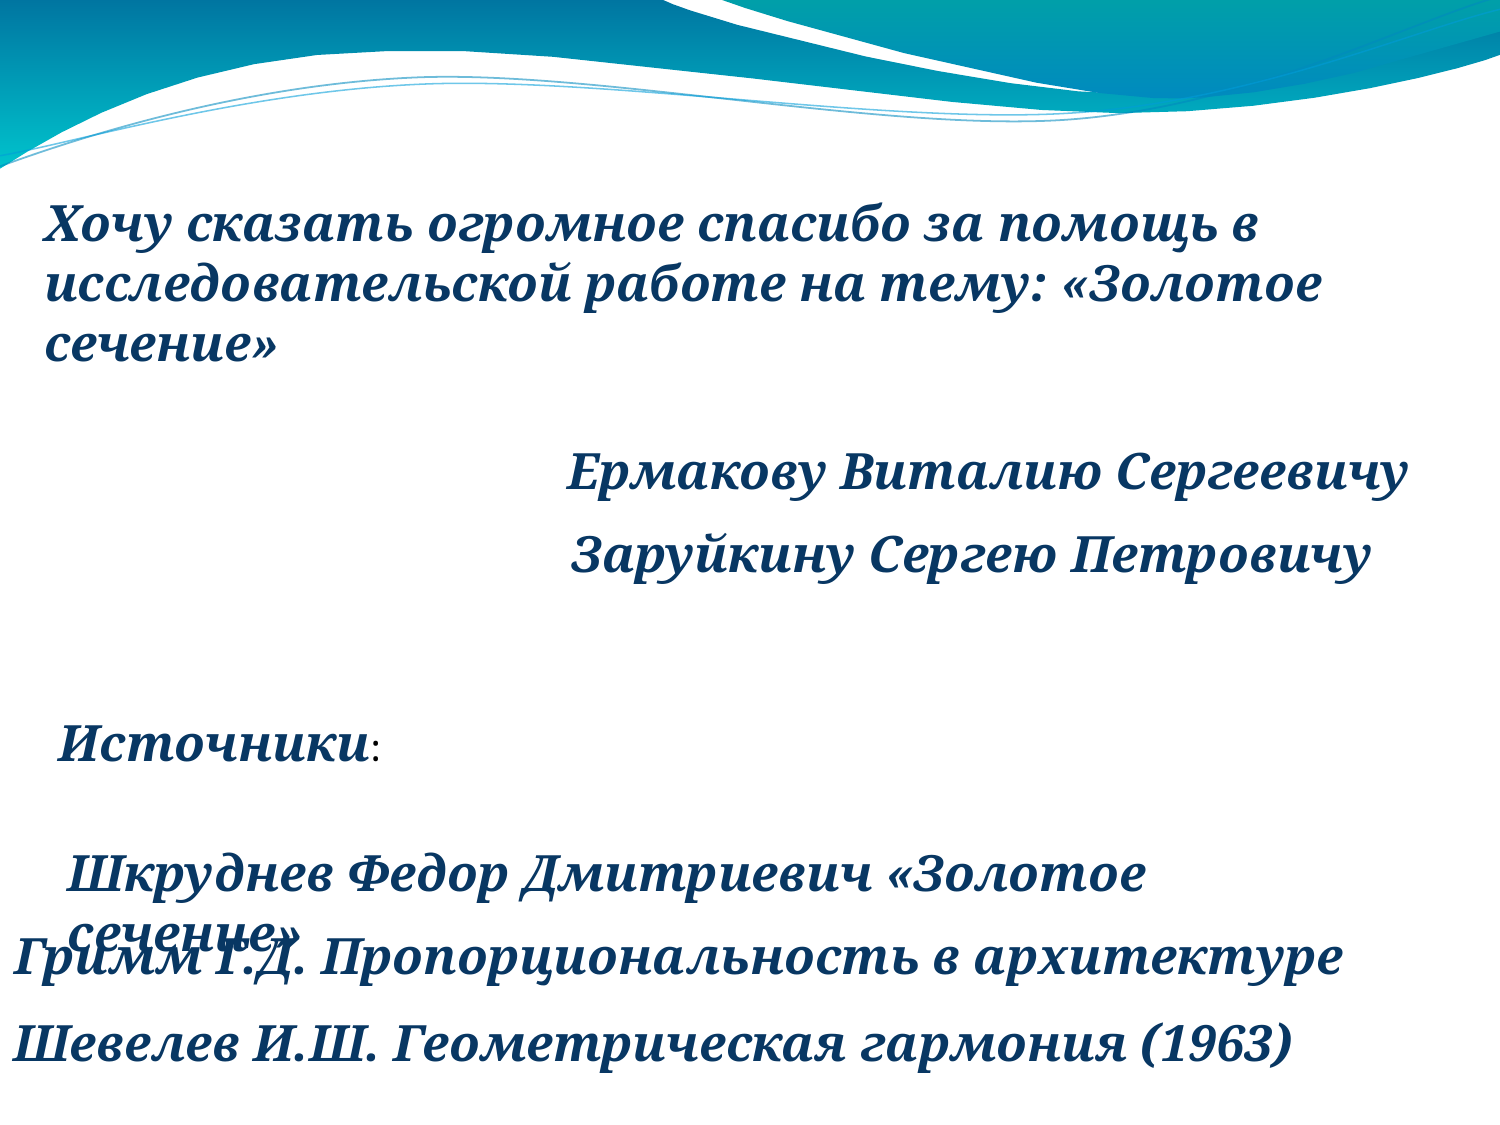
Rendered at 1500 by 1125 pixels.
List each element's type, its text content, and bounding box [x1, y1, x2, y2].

text_box Заруйкину Сергею Петровичу [556, 515, 1389, 591]
text_box Шевелев И.Ш. Геометрическая гармония (1963) [0, 1003, 1309, 1124]
text_box Ермакову Виталию Сергеевичу [552, 432, 1426, 508]
text_box Источники: [43, 704, 397, 779]
text_box Гримм Г.Д. Пропорциональность в архитектуре [0, 916, 1360, 992]
text_box Шкруднев Федор Дмитриевич «Золотое сечение» [53, 834, 1388, 969]
text_box Хочу сказать огромное спасибо за помощь в исследовательской работе на тему: «Золотое сечение» [29, 184, 1459, 380]
